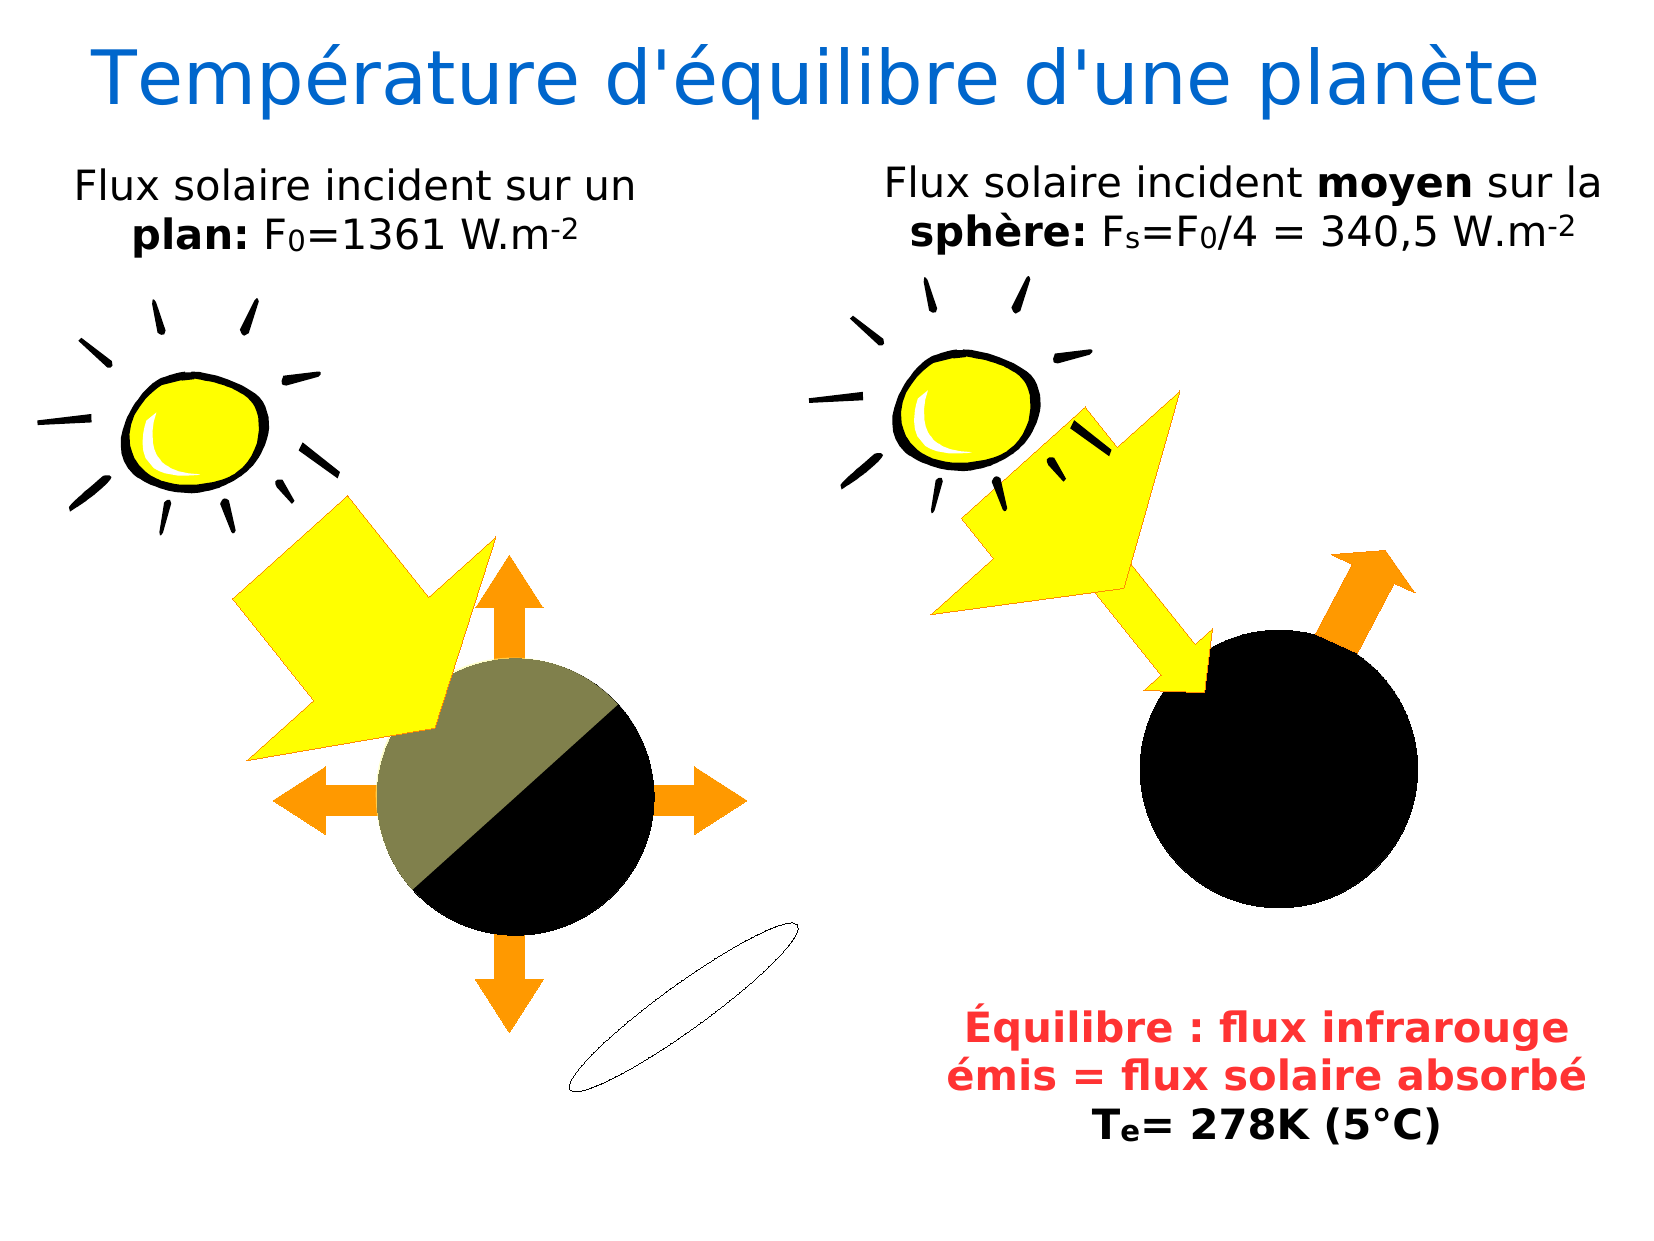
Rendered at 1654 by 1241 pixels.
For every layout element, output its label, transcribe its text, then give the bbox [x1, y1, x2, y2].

text_box [930, 390, 1418, 908]
text_box [1053, 349, 1093, 364]
text_box [275, 479, 295, 504]
text_box Équilibre : flux infrarouge émis = flux solaire absorbé Te= 278K (5°C) [909, 996, 1625, 1166]
text_box [120, 371, 270, 494]
text_box [892, 349, 1041, 472]
text_box [281, 371, 321, 386]
text_box [68, 475, 112, 512]
text_box [930, 477, 943, 514]
text_box [923, 277, 938, 313]
text_box [1011, 276, 1031, 314]
text_box [220, 498, 236, 534]
text_box [232, 495, 747, 1033]
text_box [152, 299, 166, 335]
text_box [78, 337, 113, 368]
text_box [840, 453, 884, 490]
text_box [298, 442, 340, 479]
text_box Flux solaire incident sur un plan: F0=1361 W.m-2 [50, 154, 660, 277]
text_box Flux solaire incident moyen sur la sphère: Fs=F0/4 = 340,5 W.m-2 [844, 151, 1643, 277]
text_box [159, 499, 172, 536]
text_box [239, 298, 259, 336]
text_box [37, 413, 92, 426]
text_box Température d'équilibre d'une planète [11, 35, 1623, 123]
text_box [808, 391, 864, 403]
text_box [849, 315, 885, 346]
